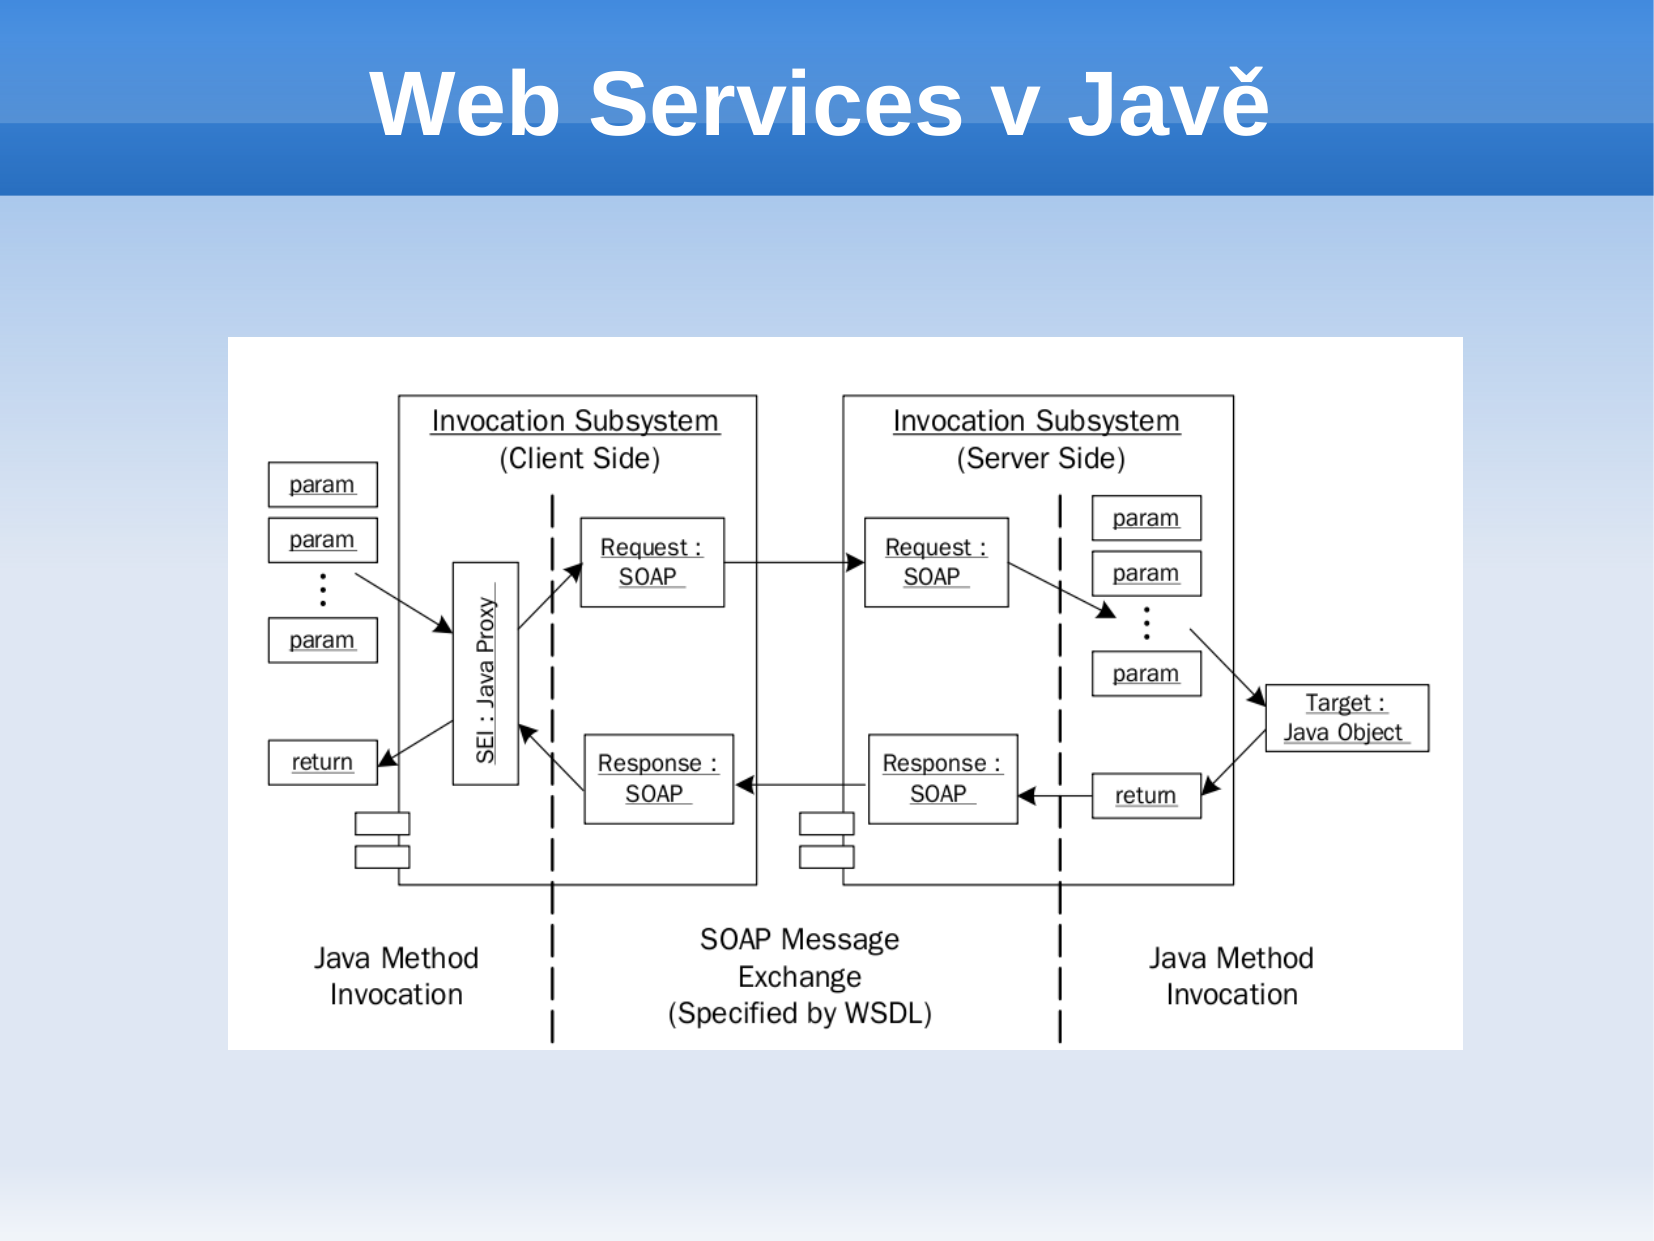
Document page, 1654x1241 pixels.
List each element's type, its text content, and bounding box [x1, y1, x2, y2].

picture [0, 0, 1654, 1241]
title Web Services v Javě [76, 0, 1565, 208]
